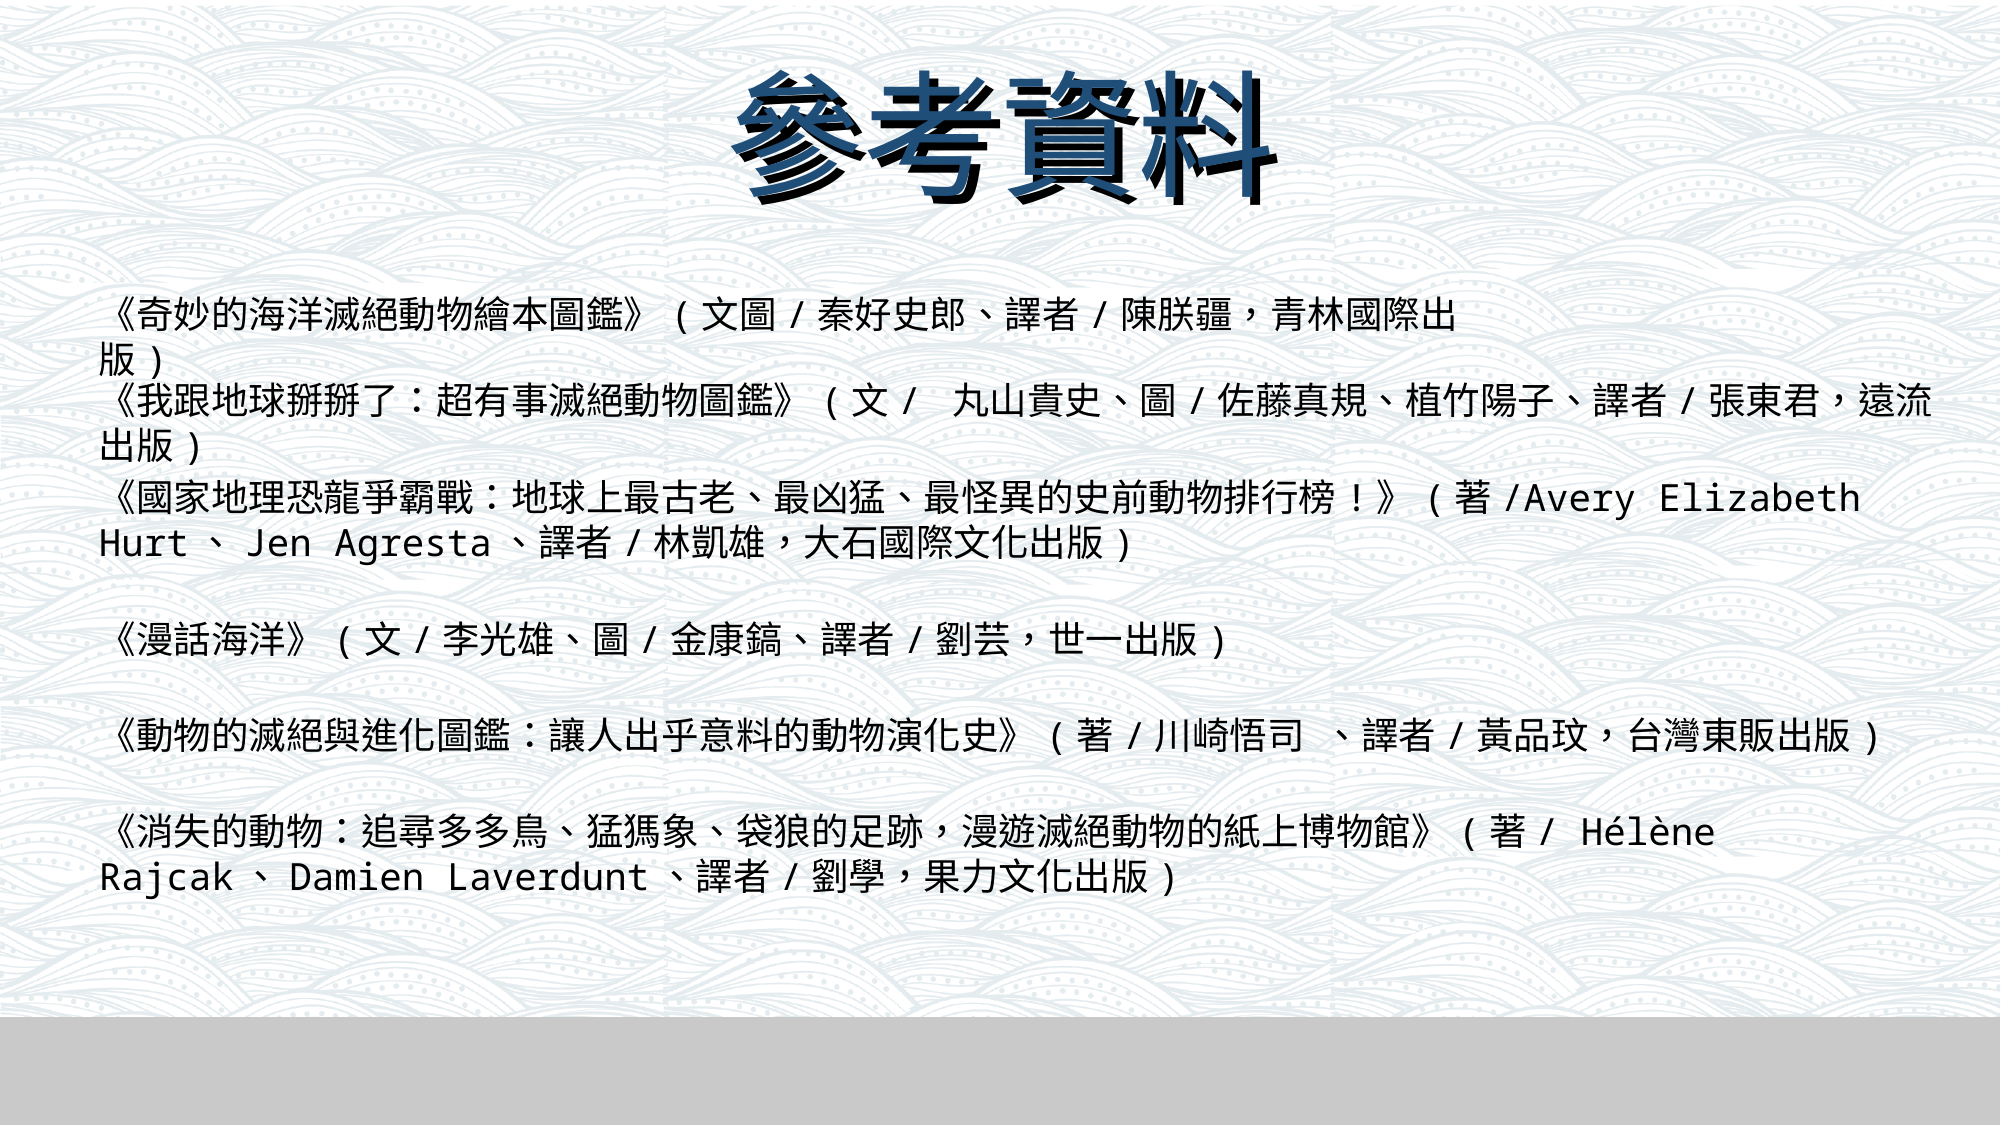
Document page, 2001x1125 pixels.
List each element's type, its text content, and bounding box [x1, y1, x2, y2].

text_box 《漫話海洋》(文/李光雄、圖/金康鎬、譯者/劉芸，世一出版) [84, 608, 1982, 668]
text_box 《消失的動物：追尋多多鳥、猛獁象、袋狼的足跡，漫遊滅絕動物的紙上博物館》(著/ Hélène Rajcak、Damien Laverdunt、譯者/劉學，果力文化出版) [84, 801, 1982, 906]
text_box 《動物的滅絕與進化圖鑑：讓人出乎意料的動物演化史》(著/川崎悟司 、譯者/黃品玟，台灣東販出版) [84, 704, 1982, 765]
text_box 《國家地理恐龍爭霸戰：地球上最古老、最凶猛、最怪異的史前動物排行榜!》(著/Avery Elizabeth Hurt、Jen Agresta、譯者/林凱雄，大石國際文化出版) [84, 466, 1982, 571]
text_box 參考資料 [421, 60, 1580, 218]
text_box 《奇妙的海洋滅絕動物繪本圖鑑》(文圖/秦好史郎、譯者/陳朕疆，青林國際出版) [84, 283, 1494, 370]
text_box 《我跟地球掰掰了：超有事滅絕動物圖鑑》(文/ 丸山貴史、圖/佐藤真規、植竹陽子、譯者/張東君，遠流出版) [84, 370, 1982, 466]
